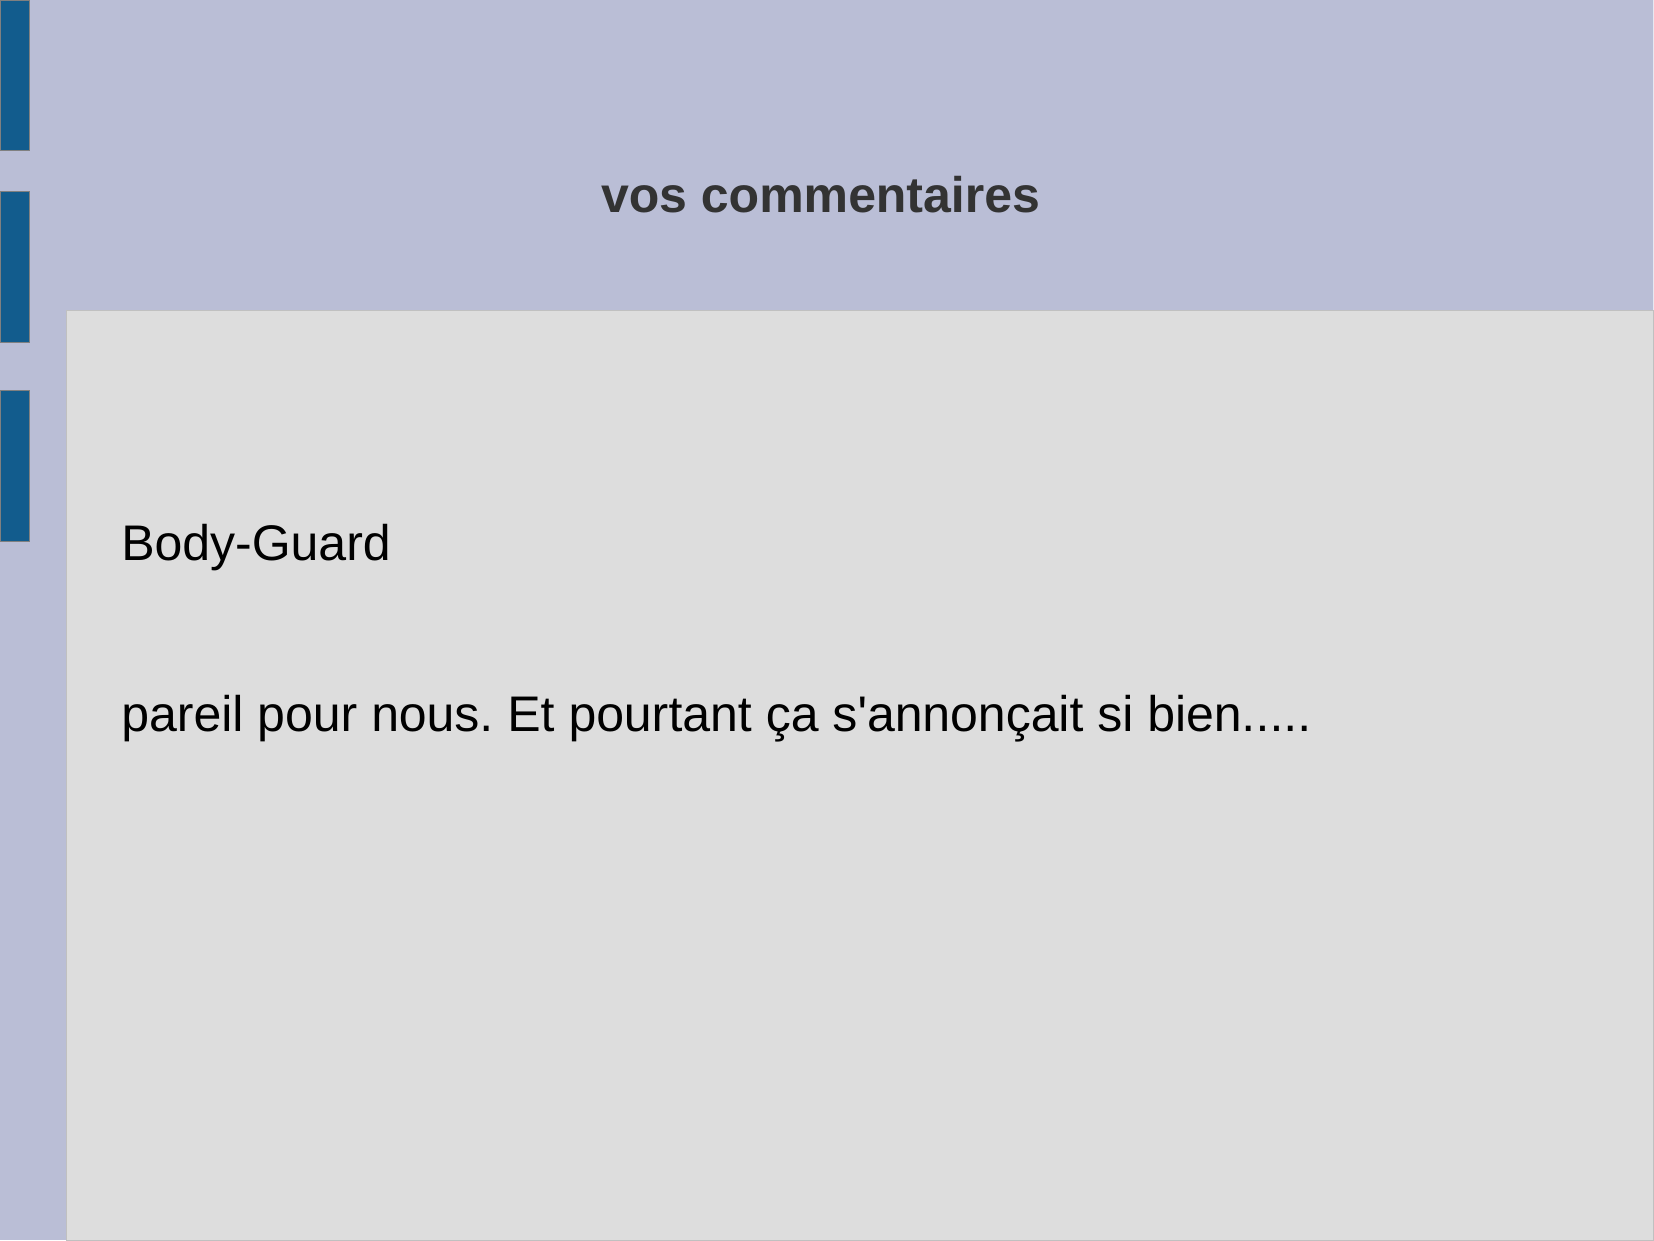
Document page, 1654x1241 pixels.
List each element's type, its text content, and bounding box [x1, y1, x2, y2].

title vos commentaires [121, 91, 1534, 299]
list Body-Guard pareil pour nous. Et pourtant ça s'annonçait si bien..... [121, 344, 1534, 1127]
